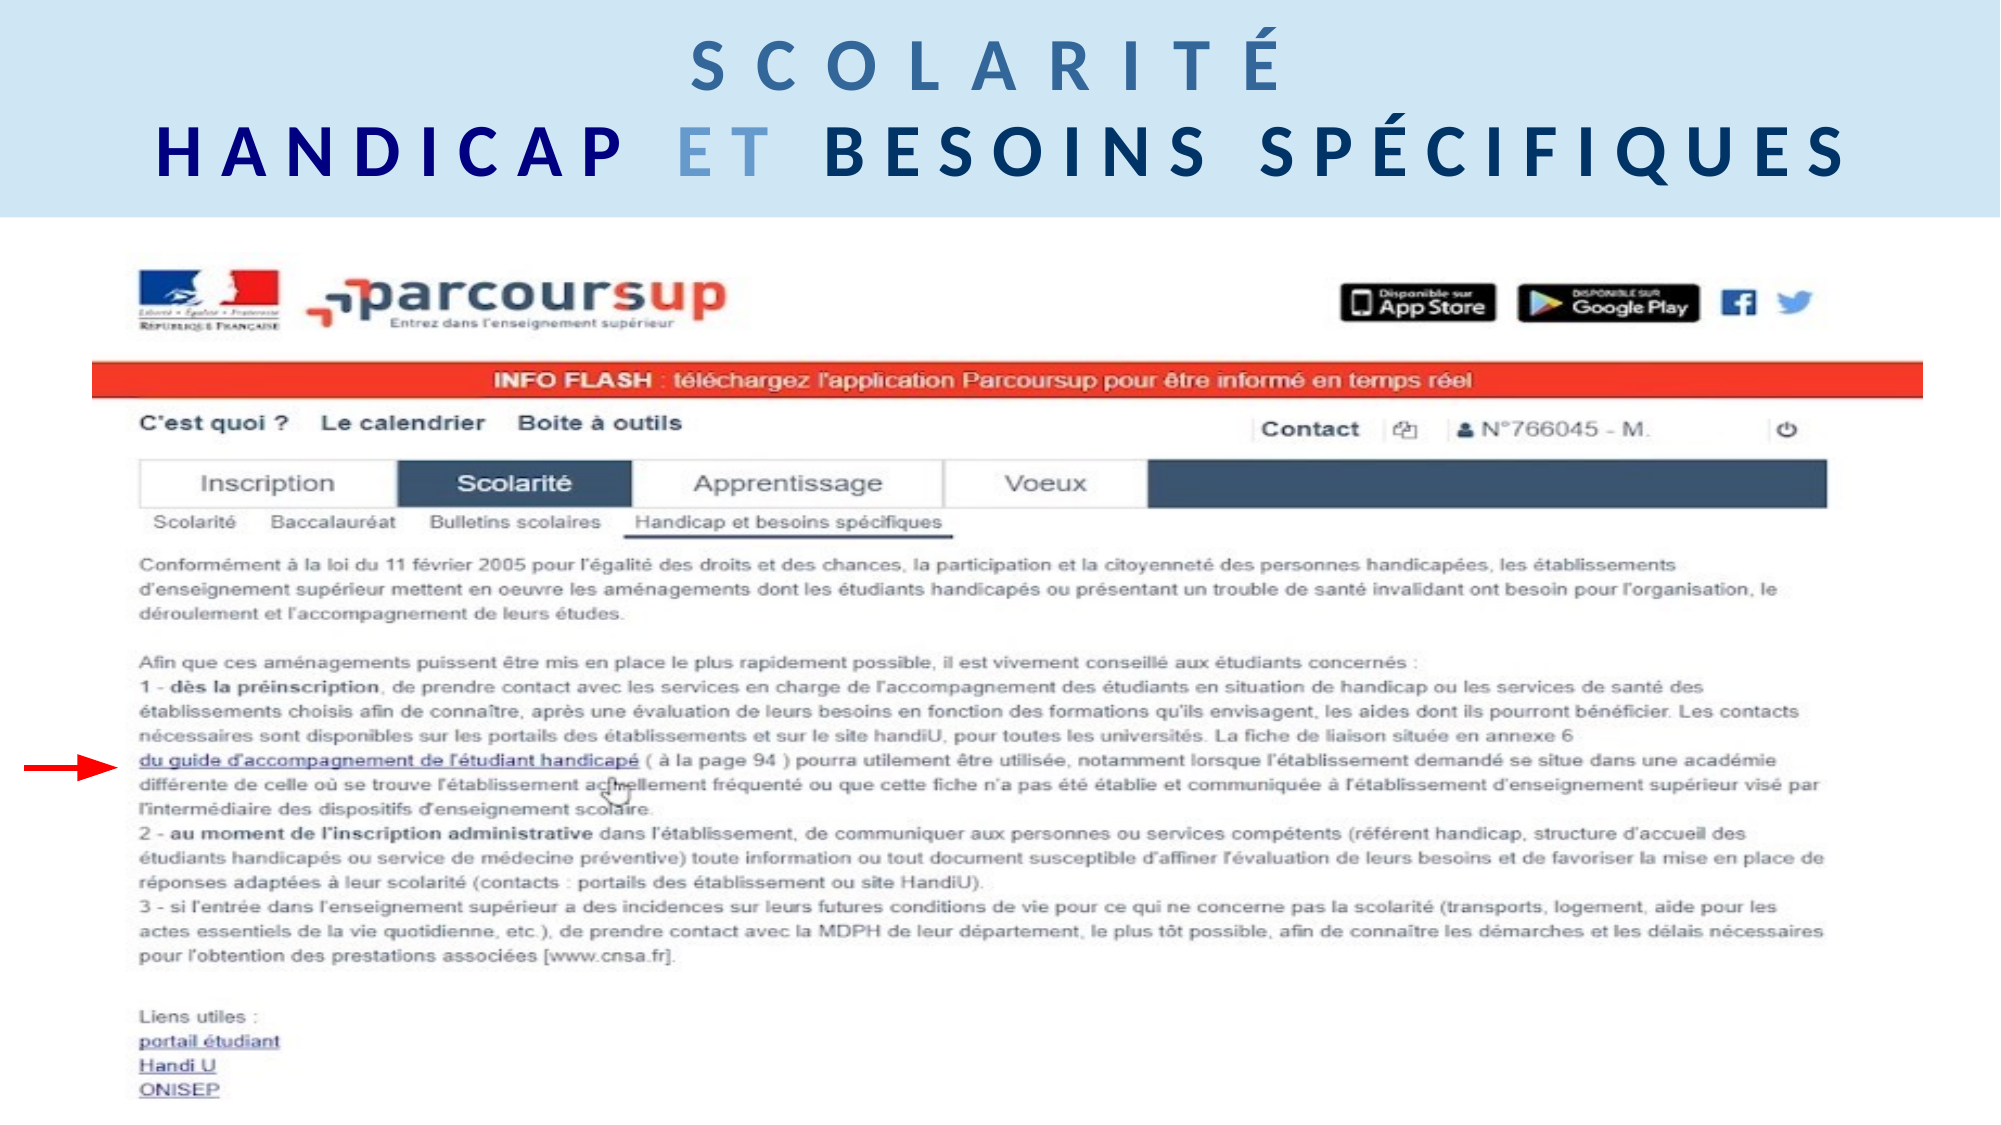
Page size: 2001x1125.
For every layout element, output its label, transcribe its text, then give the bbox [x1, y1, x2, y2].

title SCOLARITÉ HANDICAP ET BESOINS SPÉCIFIQUES [0, 0, 2000, 218]
picture [92, 252, 1923, 1116]
